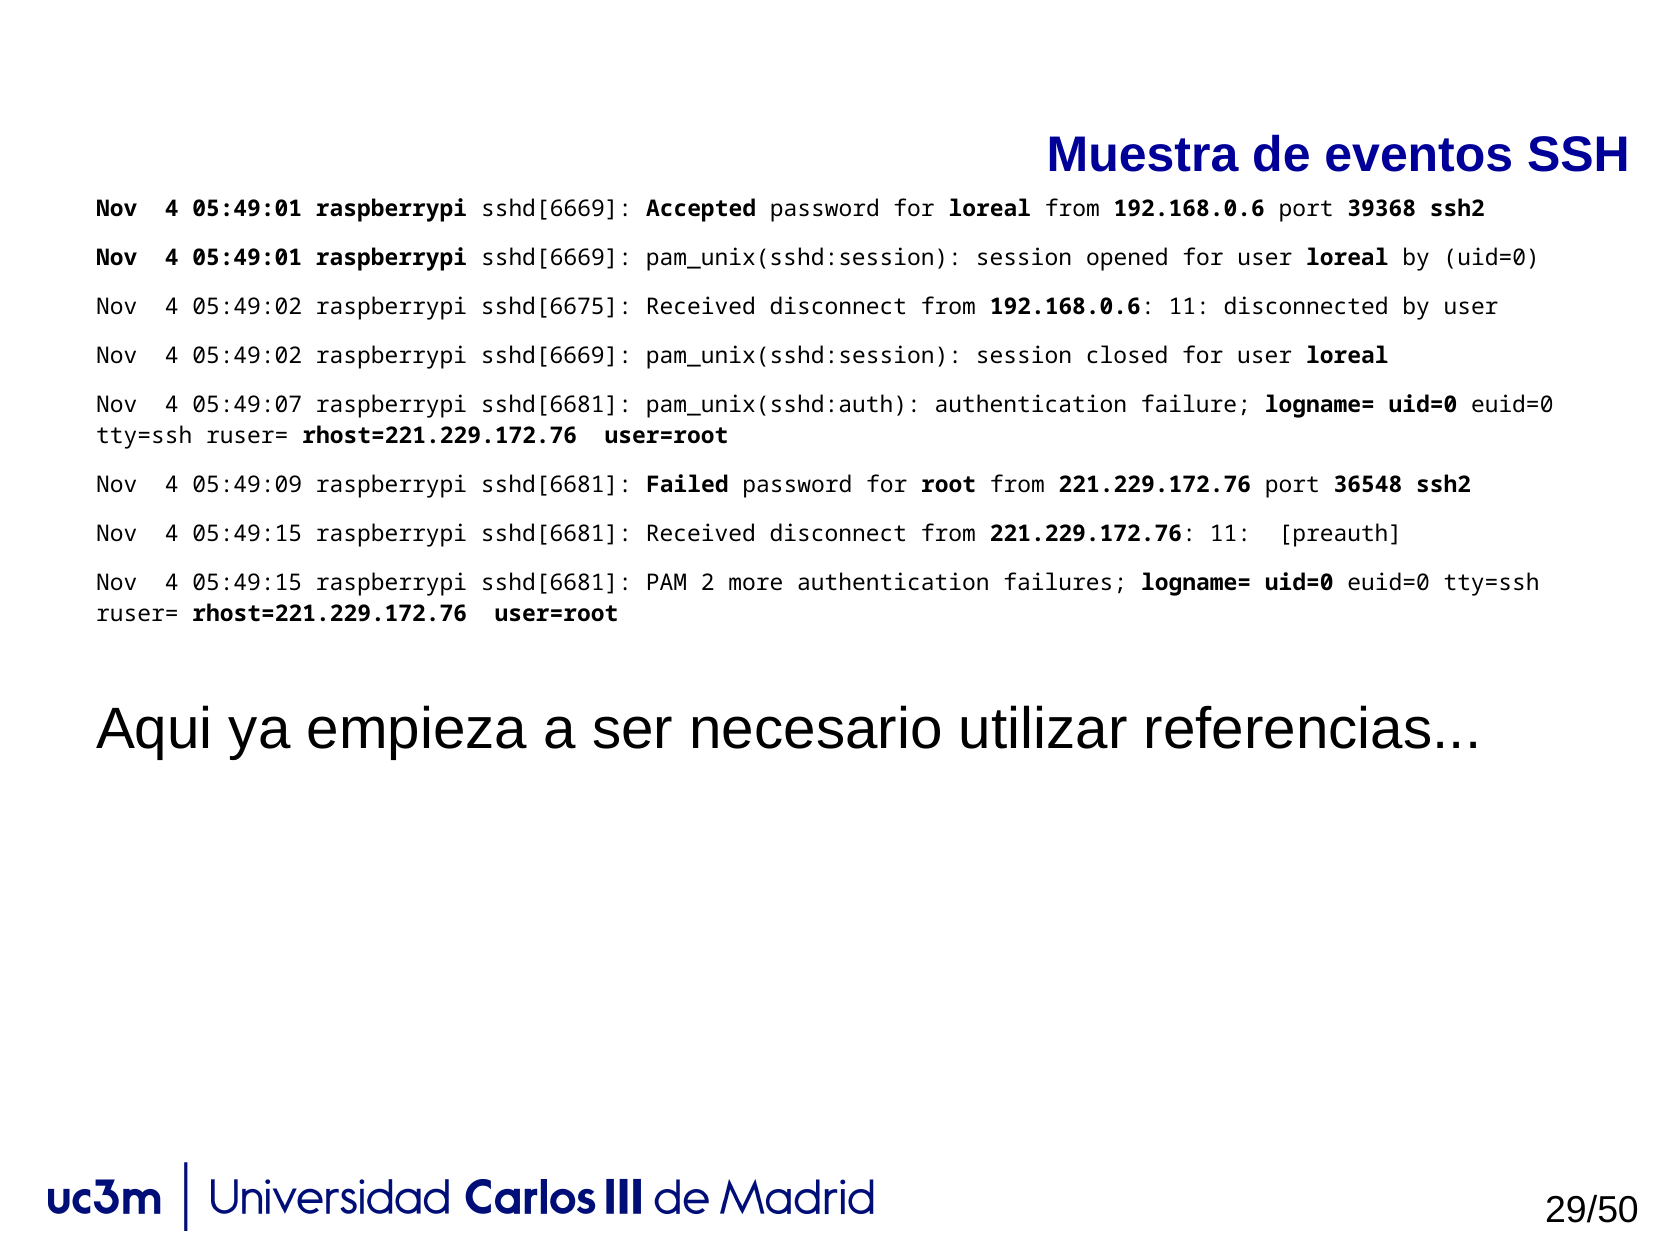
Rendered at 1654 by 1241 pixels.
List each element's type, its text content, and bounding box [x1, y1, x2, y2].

title Muestra de eventos SSH [129, 0, 1630, 182]
picture [11, 1151, 910, 1241]
list Nov 4 05:49:01 raspberrypi sshd[6669]: Accepted password for loreal from 192.168.0.6 port 39368 ssh2 Nov 4 05:49:01 raspberrypi sshd[6669]: pam_unix(sshd:session): session opened for user loreal by (uid=0) Nov 4 05:49:02 raspberrypi sshd[6675]: Received disconnect from 192.168.0.6: 11: disconnected by user Nov 4 05:49:02 raspberrypi sshd[6669]: pam_unix(sshd:session): session closed for user loreal Nov 4 05:49:07 raspberrypi sshd[6681]: pam_unix(sshd:auth): authentication failure; logname= uid=0 euid=0 tty=ssh ruser= rhost=221.229.172.76 user=root Nov 4 05:49:09 raspberrypi sshd[6681]: Failed password for root from 221.229.172.76 port 36548 ssh2 Nov 4 05:49:15 raspberrypi sshd[6681]: Received disconnect from 221.229.172.76: 11: [preauth] Nov 4 05:49:15 raspberrypi sshd[6681]: PAM 2 more authentication failures; logname= uid=0 euid=0 tty=ssh ruser= rhost=221.229.172.76 user=root Aqui ya empieza a ser necesario utilizar referencias... [95, 192, 1584, 1147]
